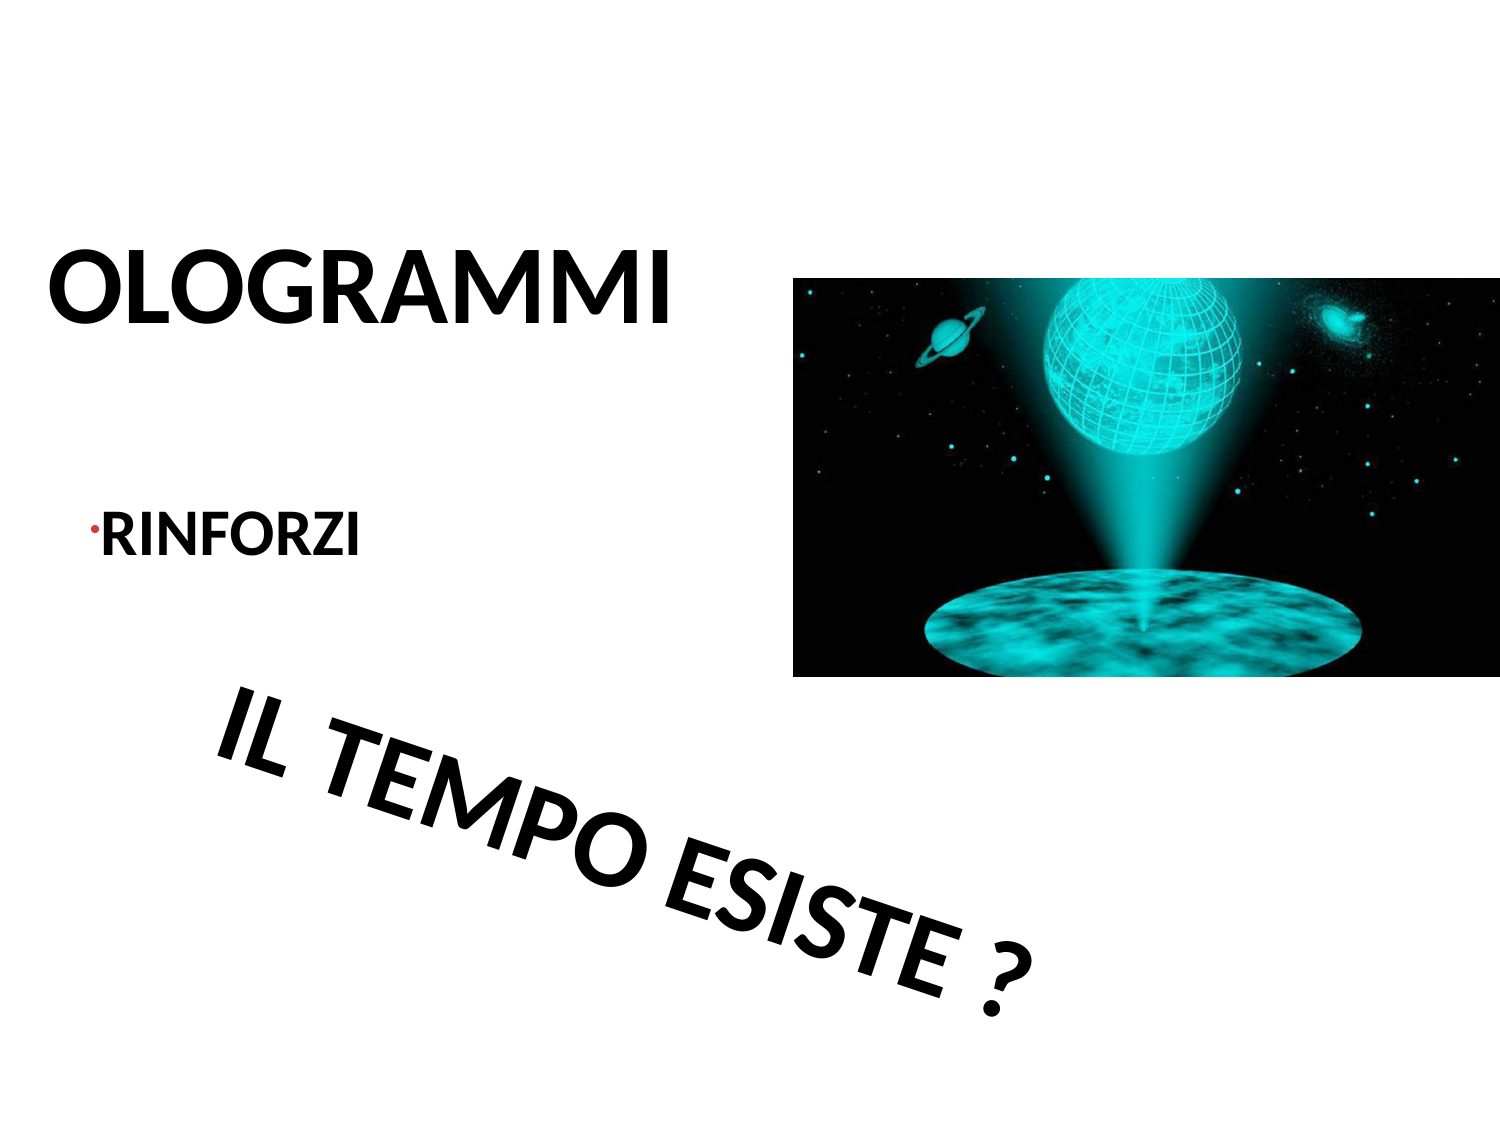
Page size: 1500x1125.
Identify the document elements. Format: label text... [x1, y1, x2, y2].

picture [793, 278, 1500, 677]
text_box OLOGRAMMI [32, 231, 691, 360]
list RINFORZI [75, 262, 1425, 1005]
text_box IL TEMPO ESISTE ? [185, 661, 1061, 1065]
